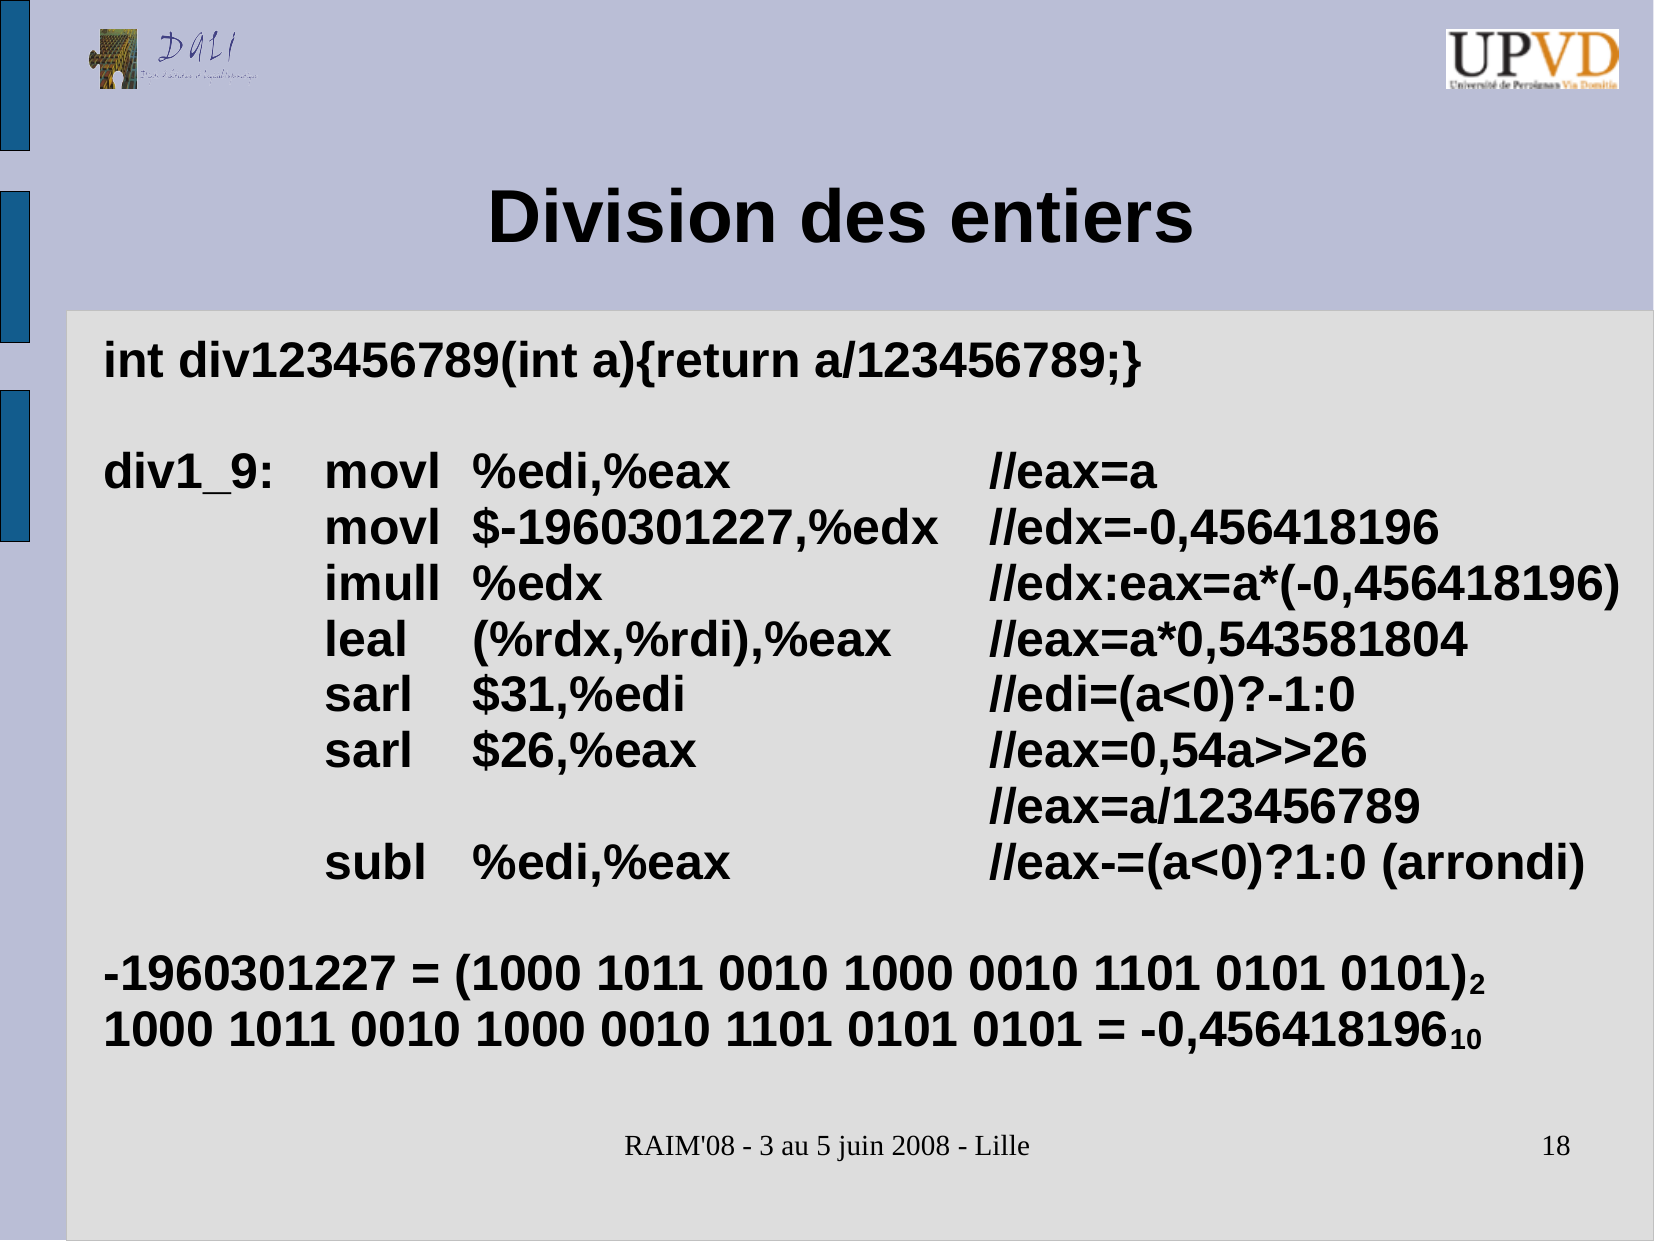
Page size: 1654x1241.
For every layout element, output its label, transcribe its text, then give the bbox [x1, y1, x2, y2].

picture [88, 29, 261, 89]
text_box Division des entiers [472, 166, 1211, 266]
text_box int div123456789(int a){return a/123456789;} div1_9: movl %edi,%eax //eax=a movl $-1960301227,%edx //edx=-0,456418196 imull %edx //edx:eax=a*(-0,456418196) leal (%rdx,%rdi),%eax //eax=a*0,543581804 sarl $31,%edi //edi=(a<0)?-1:0 sarl $26,%eax //eax=0,54a>>26 //eax=a/123456789 subl %edi,%eax //eax-=(a<0)?1:0 (arrondi) -1960301227 = (1000 1011 0010 1000 0010 1101 0101 0101)2 1000 1011 0010 1000 0010 1101 0101 0101 = -0,45641819610 [88, 324, 1637, 1114]
picture [1446, 29, 1619, 89]
